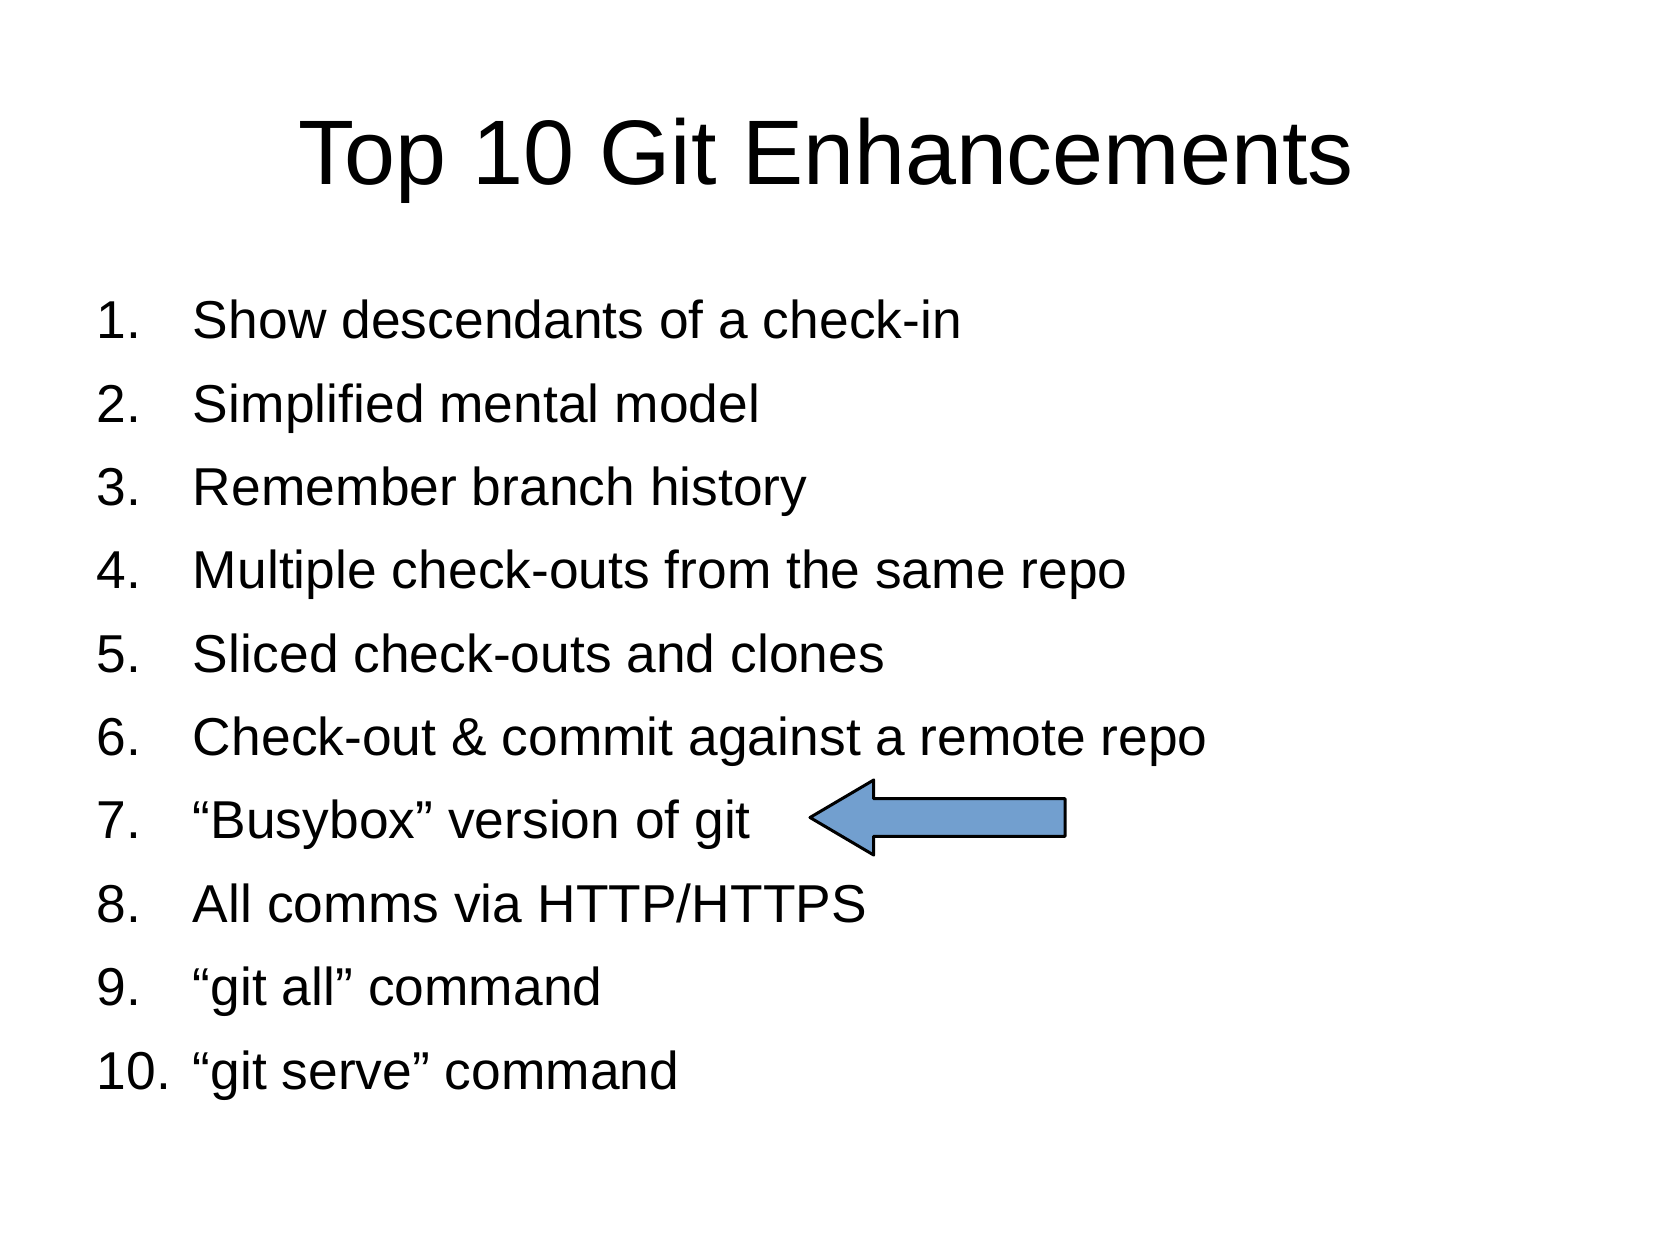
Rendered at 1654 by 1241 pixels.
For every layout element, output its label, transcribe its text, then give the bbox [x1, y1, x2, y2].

text_box [810, 780, 1066, 856]
list Show descendants of a check-in Simplified mental model Remember branch history Multiple check-outs from the same repo Sliced check-outs and clones Check-out & commit against a remote repo “Busybox” version of git All comms via HTTP/HTTPS “git all” command “git serve” command [82, 290, 1571, 1109]
title Top 10 Git Enhancements [82, 49, 1571, 257]
